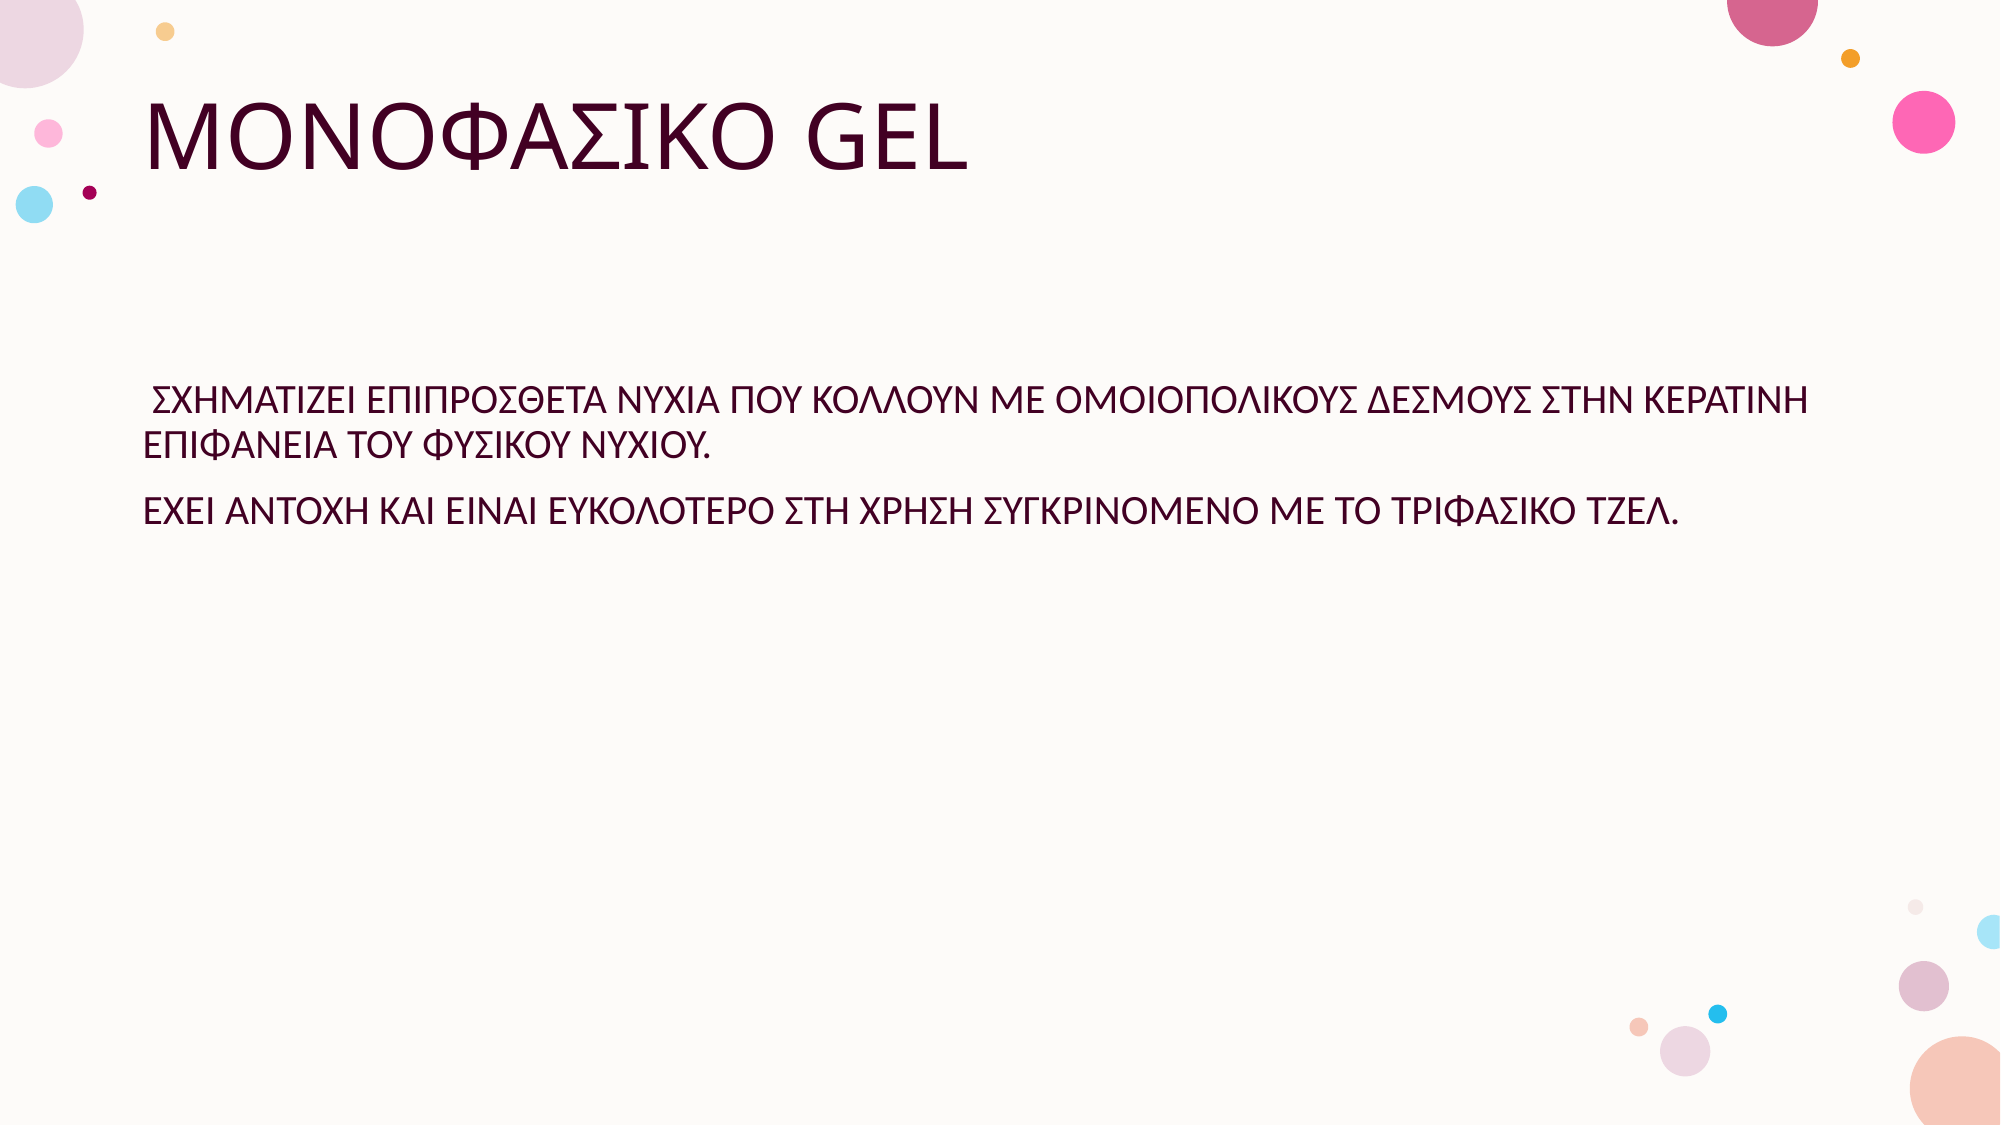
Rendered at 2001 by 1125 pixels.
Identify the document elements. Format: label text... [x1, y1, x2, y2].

title ΜΟΝΟΦΑΣΙΚΟ GEL [127, 59, 1067, 220]
list ΣΧΗΜΑΤΙΖΕΙ ΕΠΙΠΡΟΣΘΕΤΑ ΝΥΧΙΑ ΠΟΥ ΚΟΛΛΟΥΝ ΜΕ ΟΜΟΙΟΠΟΛΙΚΟΥΣ ΔΕΣΜΟΥΣ ΣΤΗΝ ΚΕΡΑΤΙΝΗ ΕΠΙΦΑΝΕΙΑ ΤΟΥ ΦΥΣΙΚΟΥ ΝΥΧΙΟΥ. ΕΧΕΙ ΑΝΤΟΧΗ ΚΑΙ ΕΊΝΑΙ ΕΥΚΟΛΟΤΕΡΟ ΣΤΗ ΧΡΗΣΗ ΣΥΓΚΡΙΝΟΜΕΝΟ ΜΕ ΤΟ ΤΡΙΦΑΣΙΚΟ ΤΖΕΛ. [127, 369, 1877, 641]
